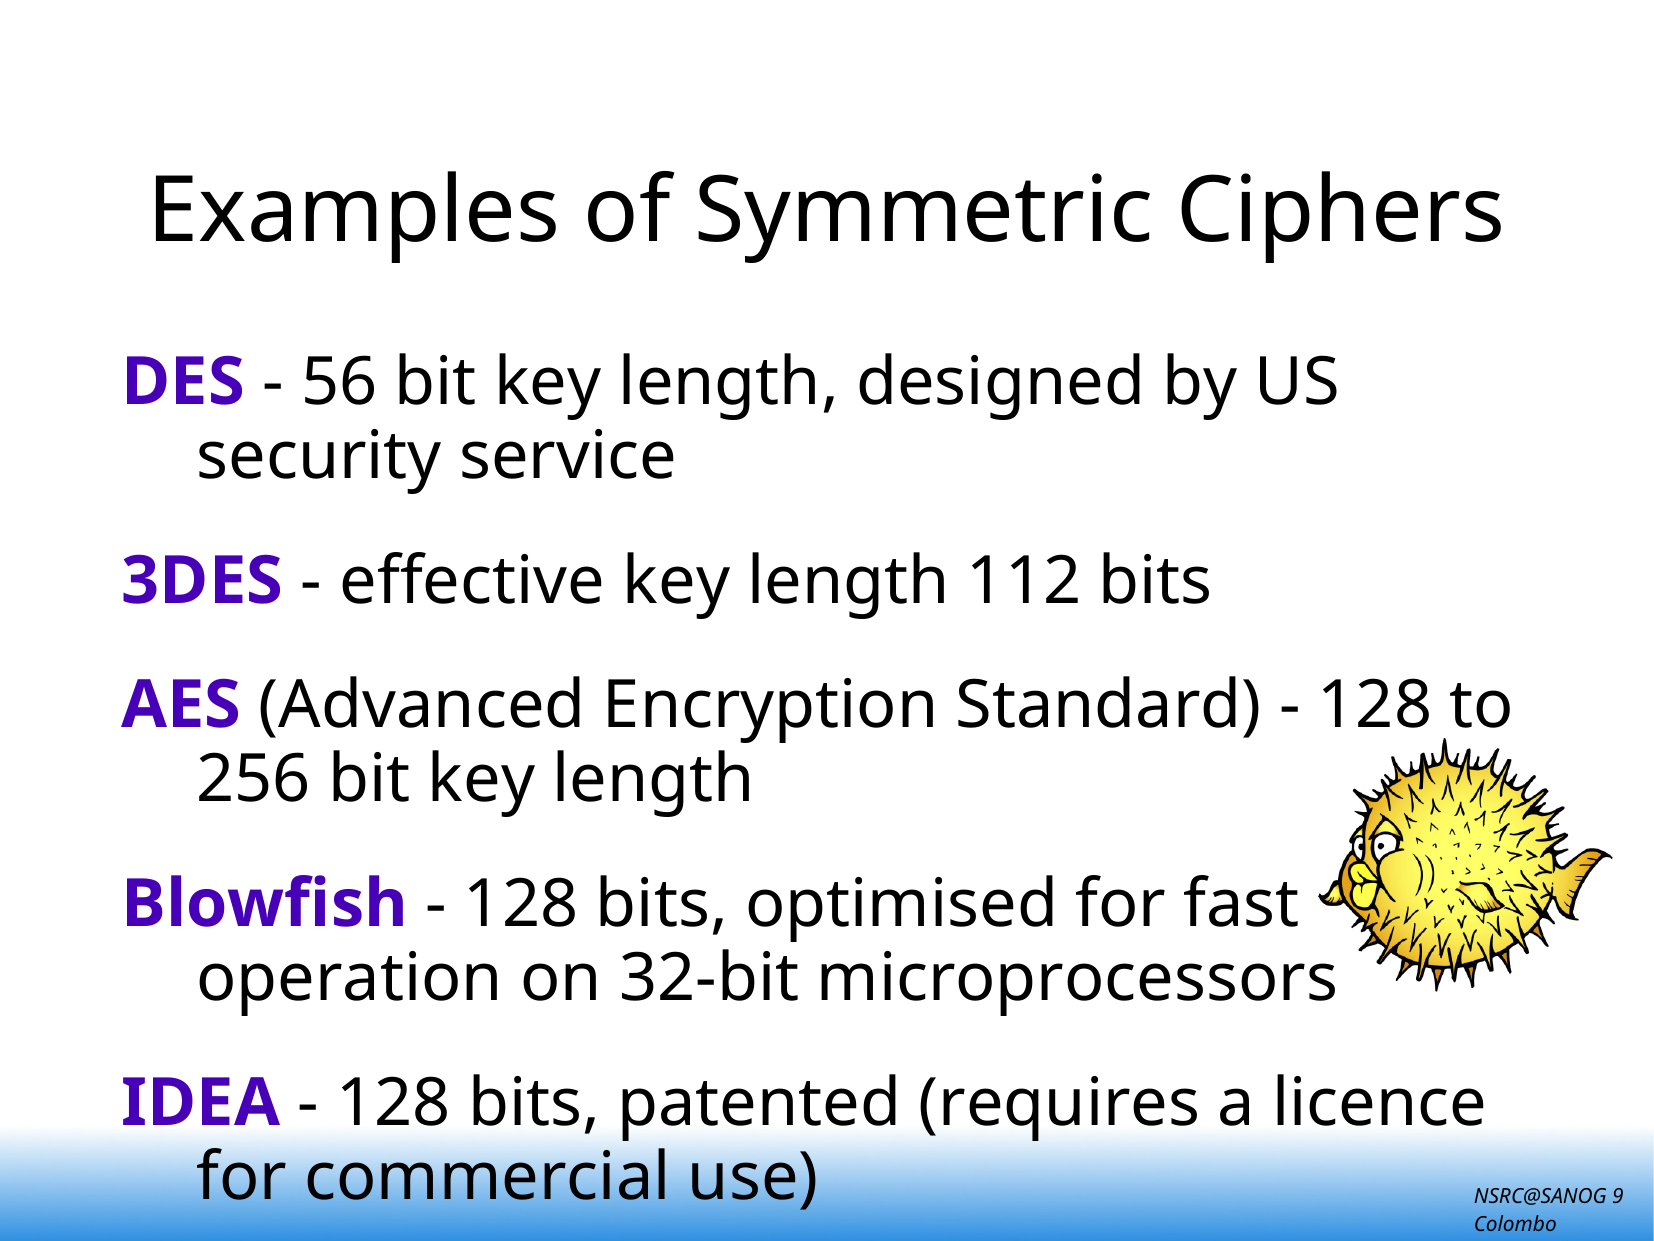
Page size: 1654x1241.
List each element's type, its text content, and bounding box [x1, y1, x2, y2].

picture [1318, 738, 1613, 993]
list DES - 56 bit key length, designed by US security service 3DES - effective key length 112 bits AES (Advanced Encryption Standard) - 128 to 256 bit key length Blowfish - 128 bits, optimised for fast operation on 32-bit microprocessors IDEA - 128 bits, patented (requires a licence for commercial use) [121, 344, 1534, 1129]
picture [0, 1124, 1654, 1241]
title Examples of Symmetric Ciphers [121, 102, 1534, 310]
